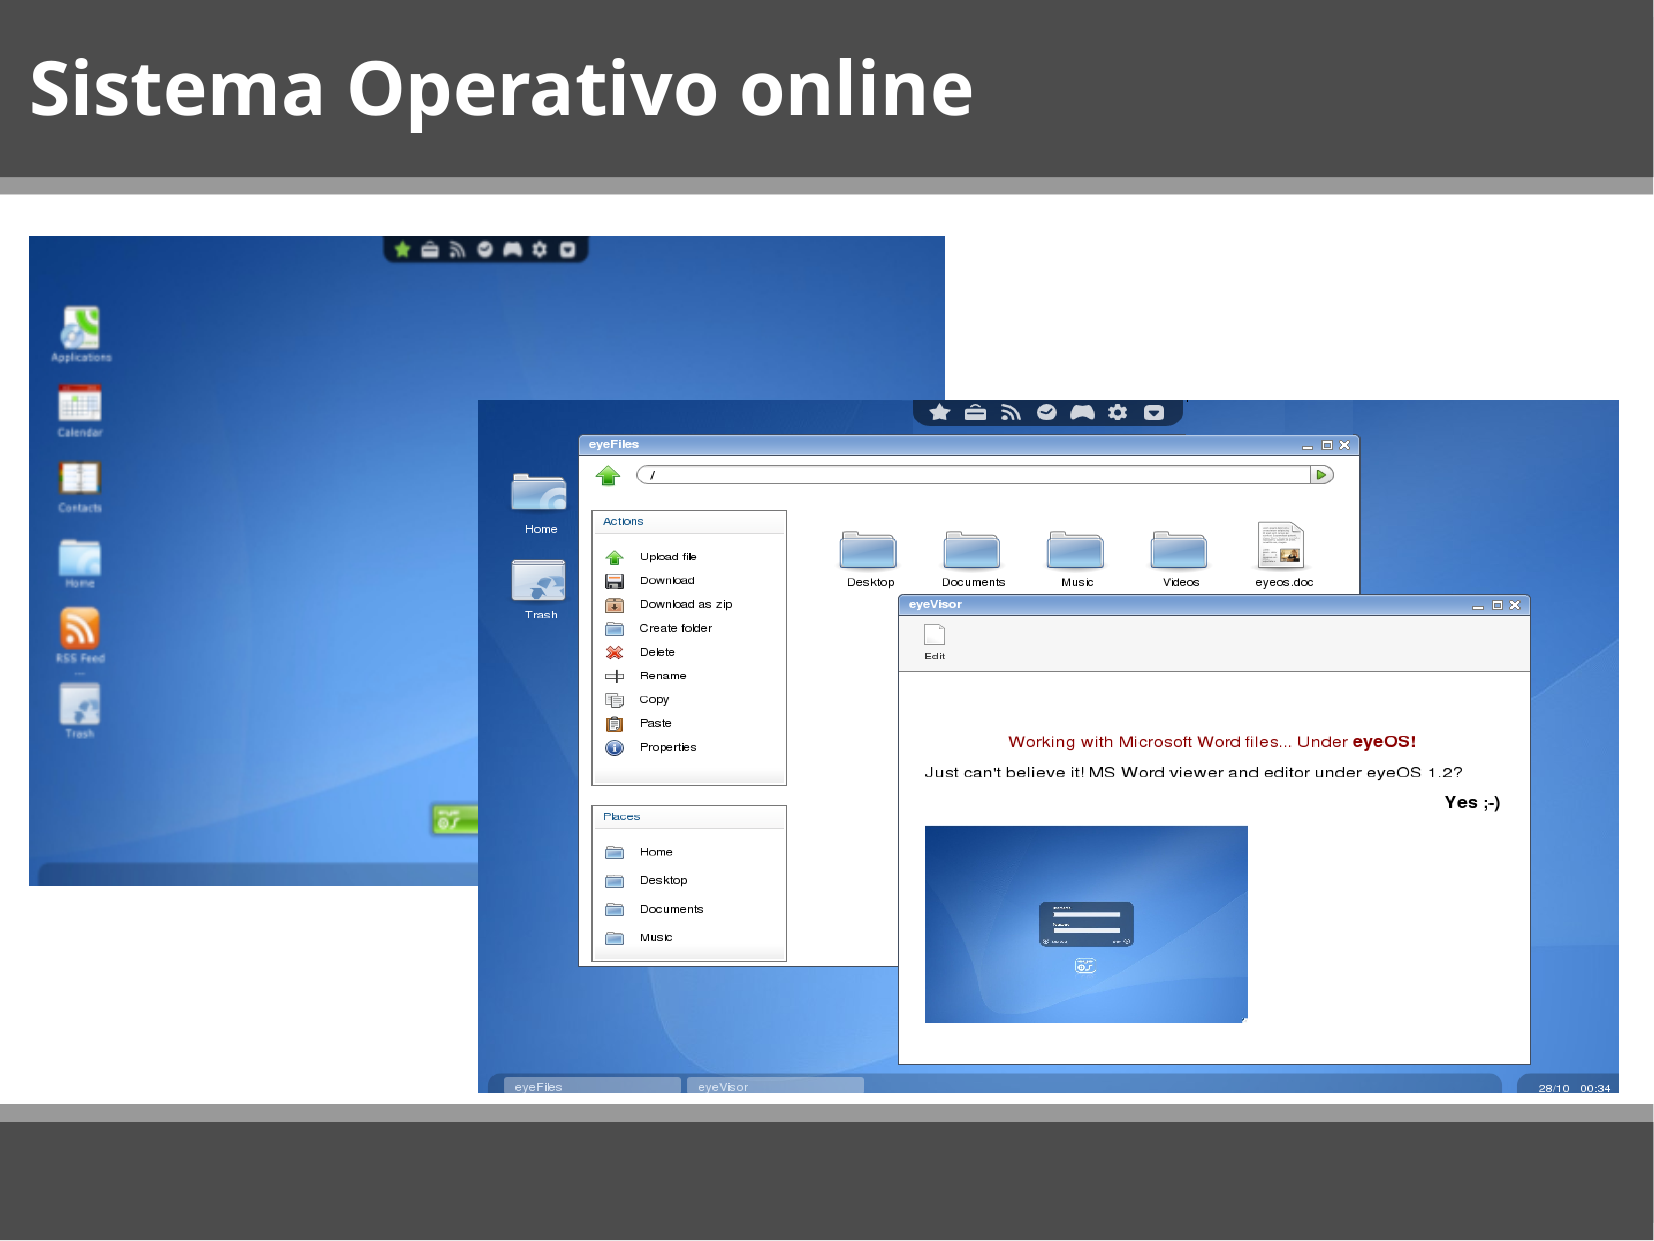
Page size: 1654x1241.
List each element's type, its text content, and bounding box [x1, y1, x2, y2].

title Sistema Operativo online [29, 15, 1654, 158]
picture [29, 236, 1619, 1093]
